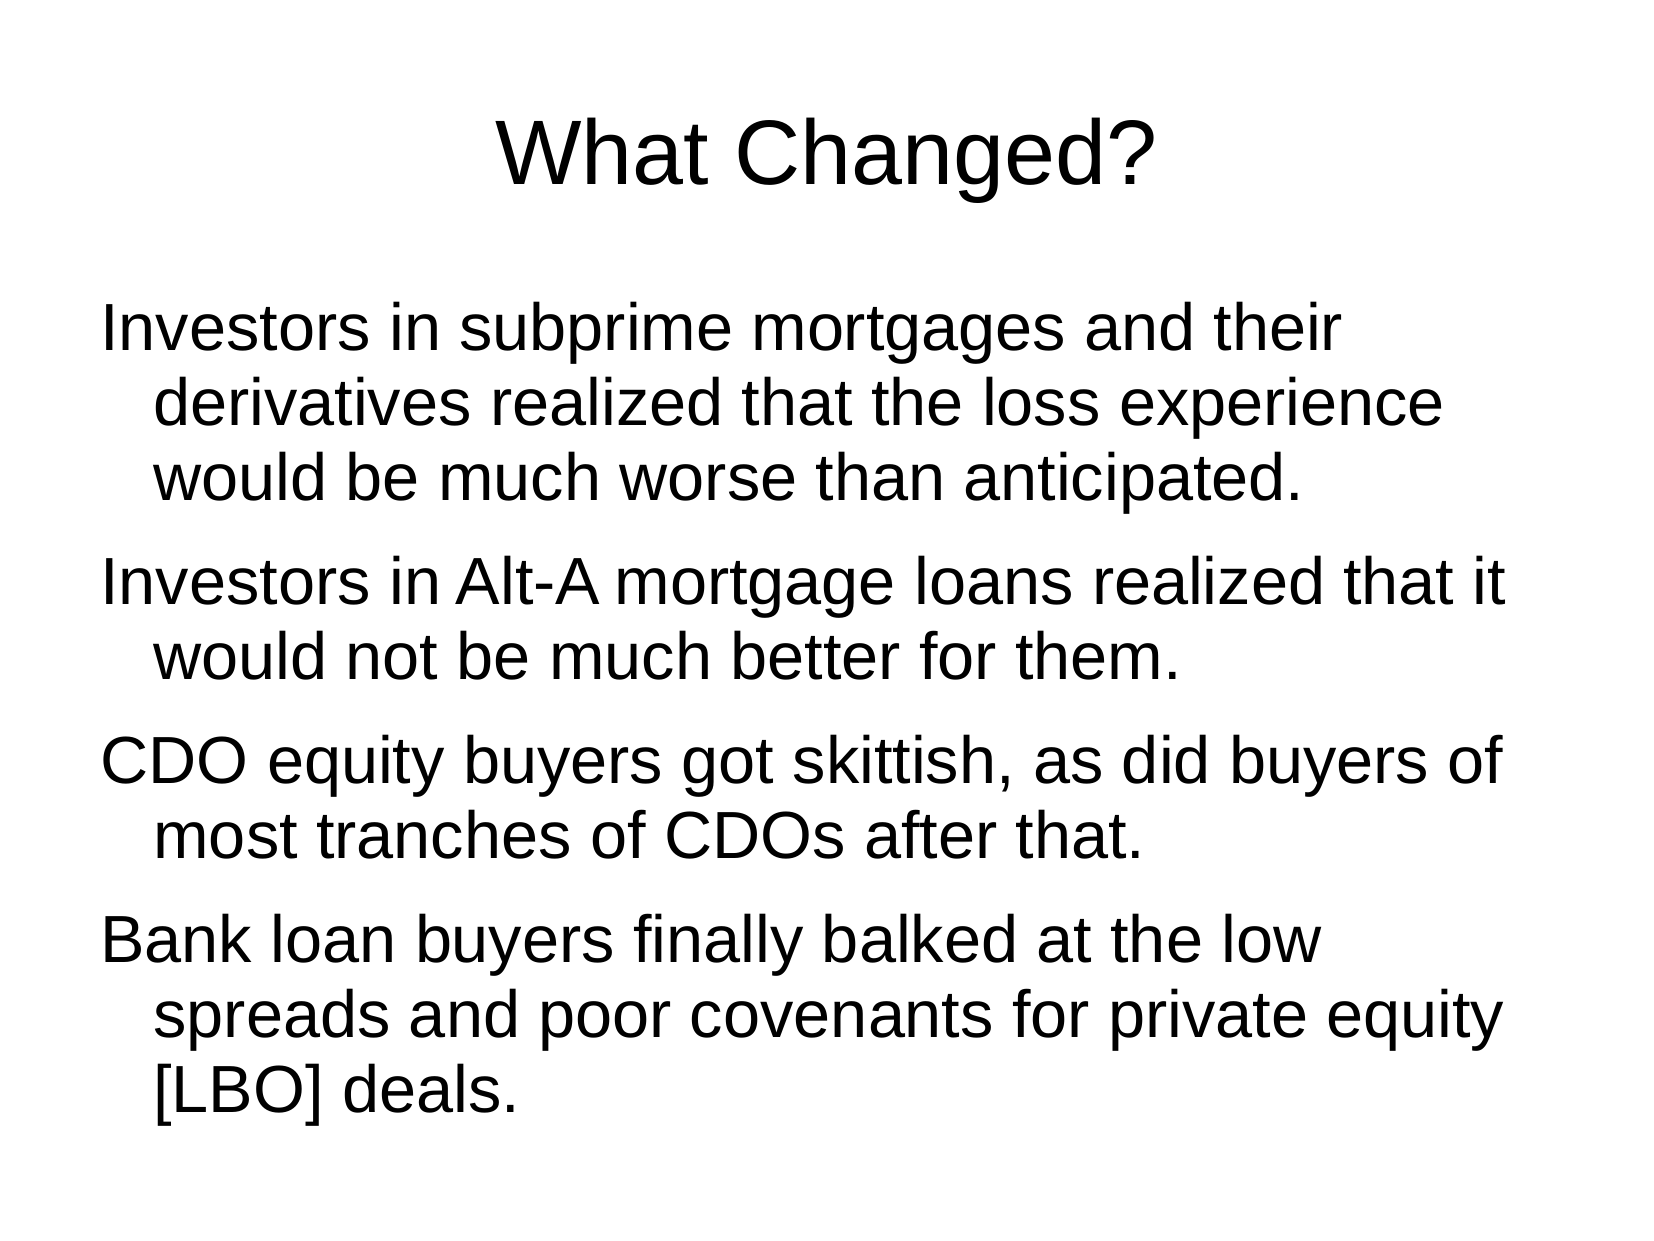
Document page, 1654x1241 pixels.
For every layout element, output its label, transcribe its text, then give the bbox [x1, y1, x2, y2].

list Investors in subprime mortgages and their derivatives realized that the loss experience would be much worse than anticipated. Investors in Alt-A mortgage loans realized that it would not be much better for them. CDO equity buyers got skittish, as did buyers of most tranches of CDOs after that. Bank loan buyers finally balked at the low spreads and poor covenants for private equity [LBO] deals. [82, 290, 1571, 1127]
title What Changed? [82, 56, 1571, 250]
